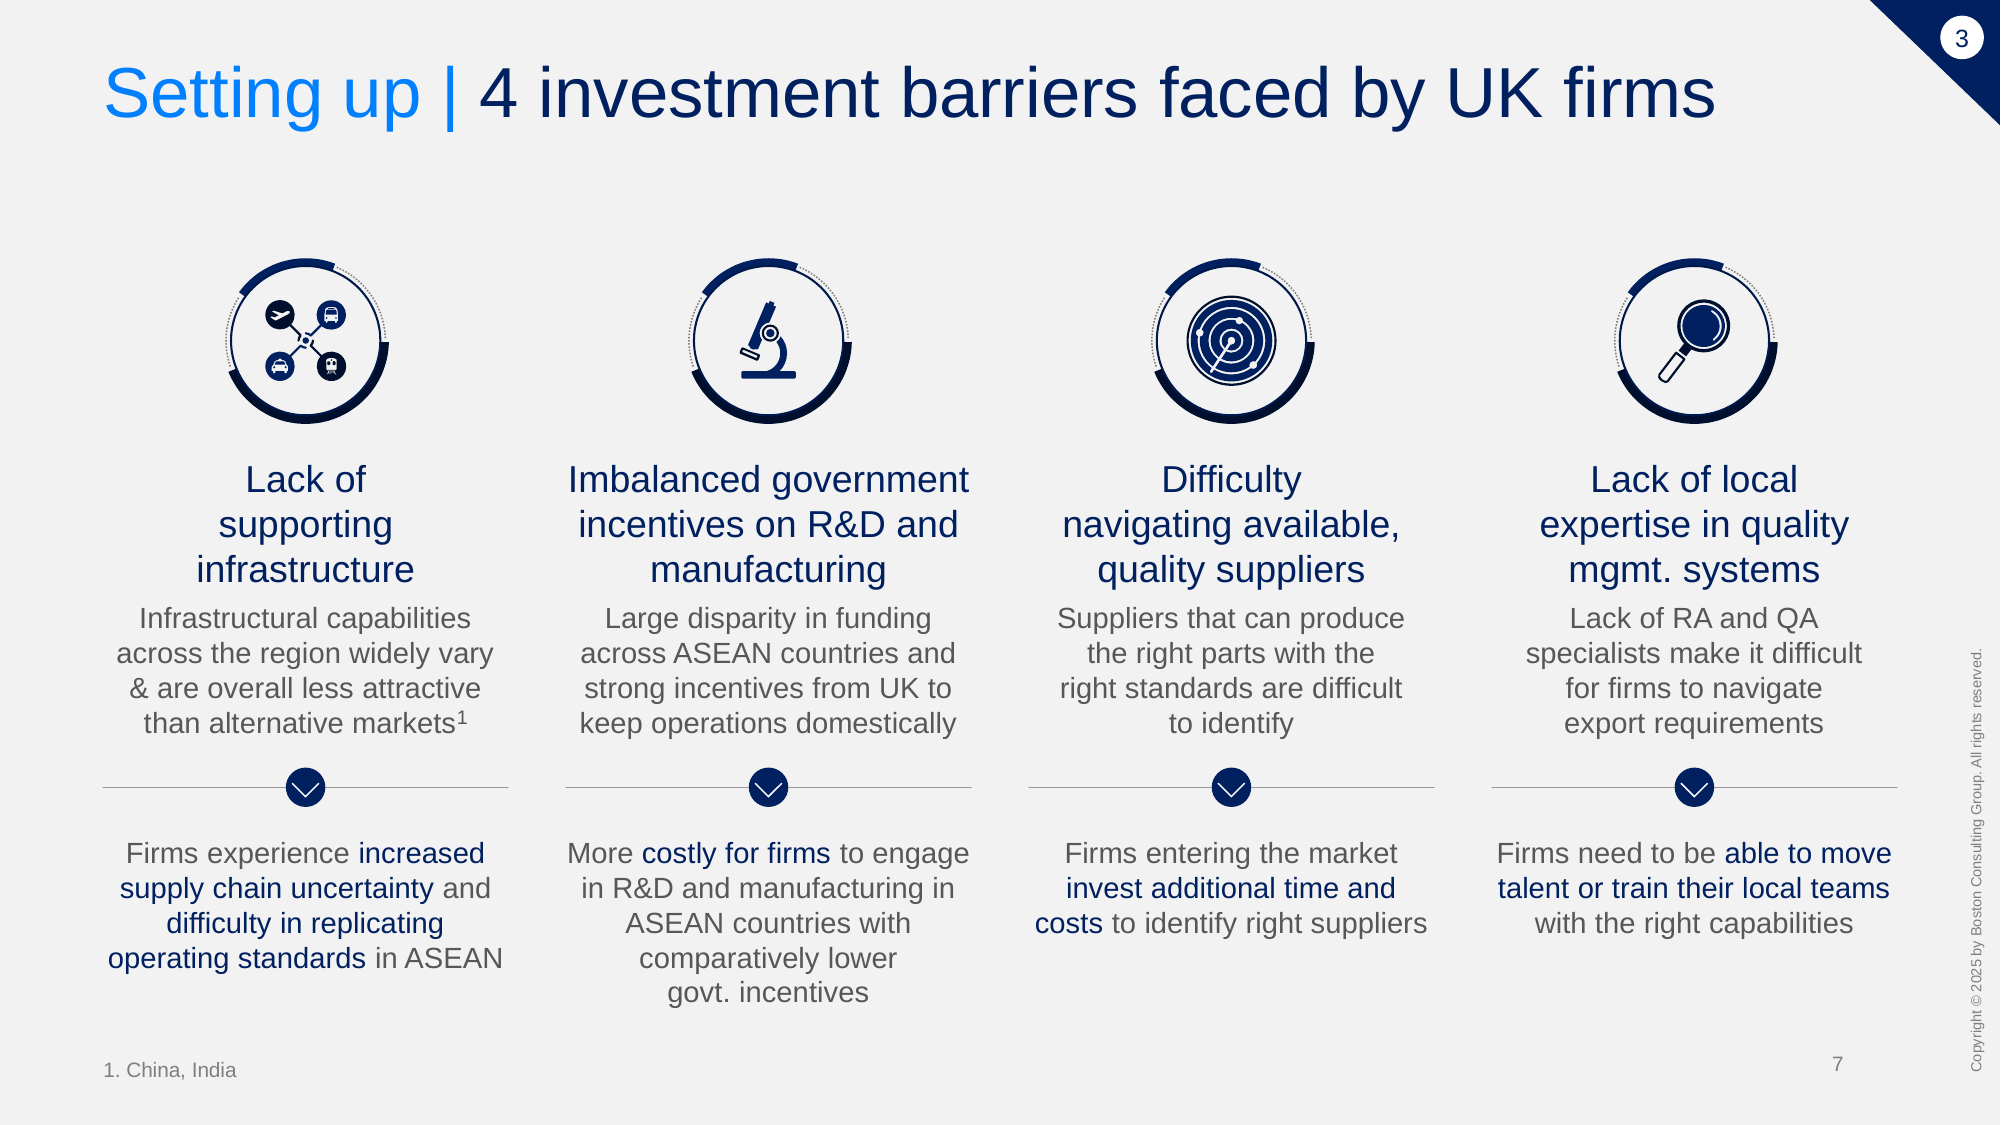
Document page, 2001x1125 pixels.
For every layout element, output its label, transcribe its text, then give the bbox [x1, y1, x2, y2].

text_box Difficulty navigating available, quality suppliers [1029, 455, 1434, 580]
text_box [749, 768, 788, 807]
text_box Firms entering the market invest additional time and costs to identify right suppliers [1029, 833, 1434, 1011]
text_box Large disparity in funding across ASEAN countries and strong incentives from UK to keep operations domestically [566, 599, 972, 741]
text_box [1675, 768, 1714, 807]
text_box Suppliers that can produce the right parts with the right standards are difficult to identify [1029, 599, 1434, 741]
text_box [1617, 258, 1778, 424]
text_box More costly for firms to engage in R&D and manufacturing in ASEAN countries with comparatively lower govt. incentives [566, 833, 972, 1011]
text_box Lack of local expertise in quality mgmt. systems [1492, 455, 1897, 580]
text_box 3 [1940, 15, 1984, 60]
text_box Firms experience increased supply chain uncertainty and difficulty in replicating operating standards in ASEAN [103, 833, 509, 1011]
text_box Imbalanced government incentives on R&D and manufacturing [566, 455, 972, 580]
text_box [691, 258, 852, 424]
text_box Infrastructural capabilities across the region widely vary & are overall less attractive than alternative markets1 [103, 599, 509, 741]
text_box [1154, 258, 1315, 424]
text_box [1212, 768, 1251, 807]
text_box [286, 768, 325, 807]
text_box Lack of supporting infrastructure [103, 455, 509, 580]
text_box [228, 258, 389, 424]
text_box 1. China, India [103, 1059, 1585, 1082]
text_box Firms need to be able to move talent or train their local teams with the right capabilities [1492, 833, 1897, 1011]
text_box Lack of RA and QA specialists make it difficult for firms to navigate export requirements [1492, 599, 1897, 741]
title Setting up | 4 investment barriers faced by UK firms [103, 55, 1897, 134]
text_box [1869, 0, 2000, 126]
